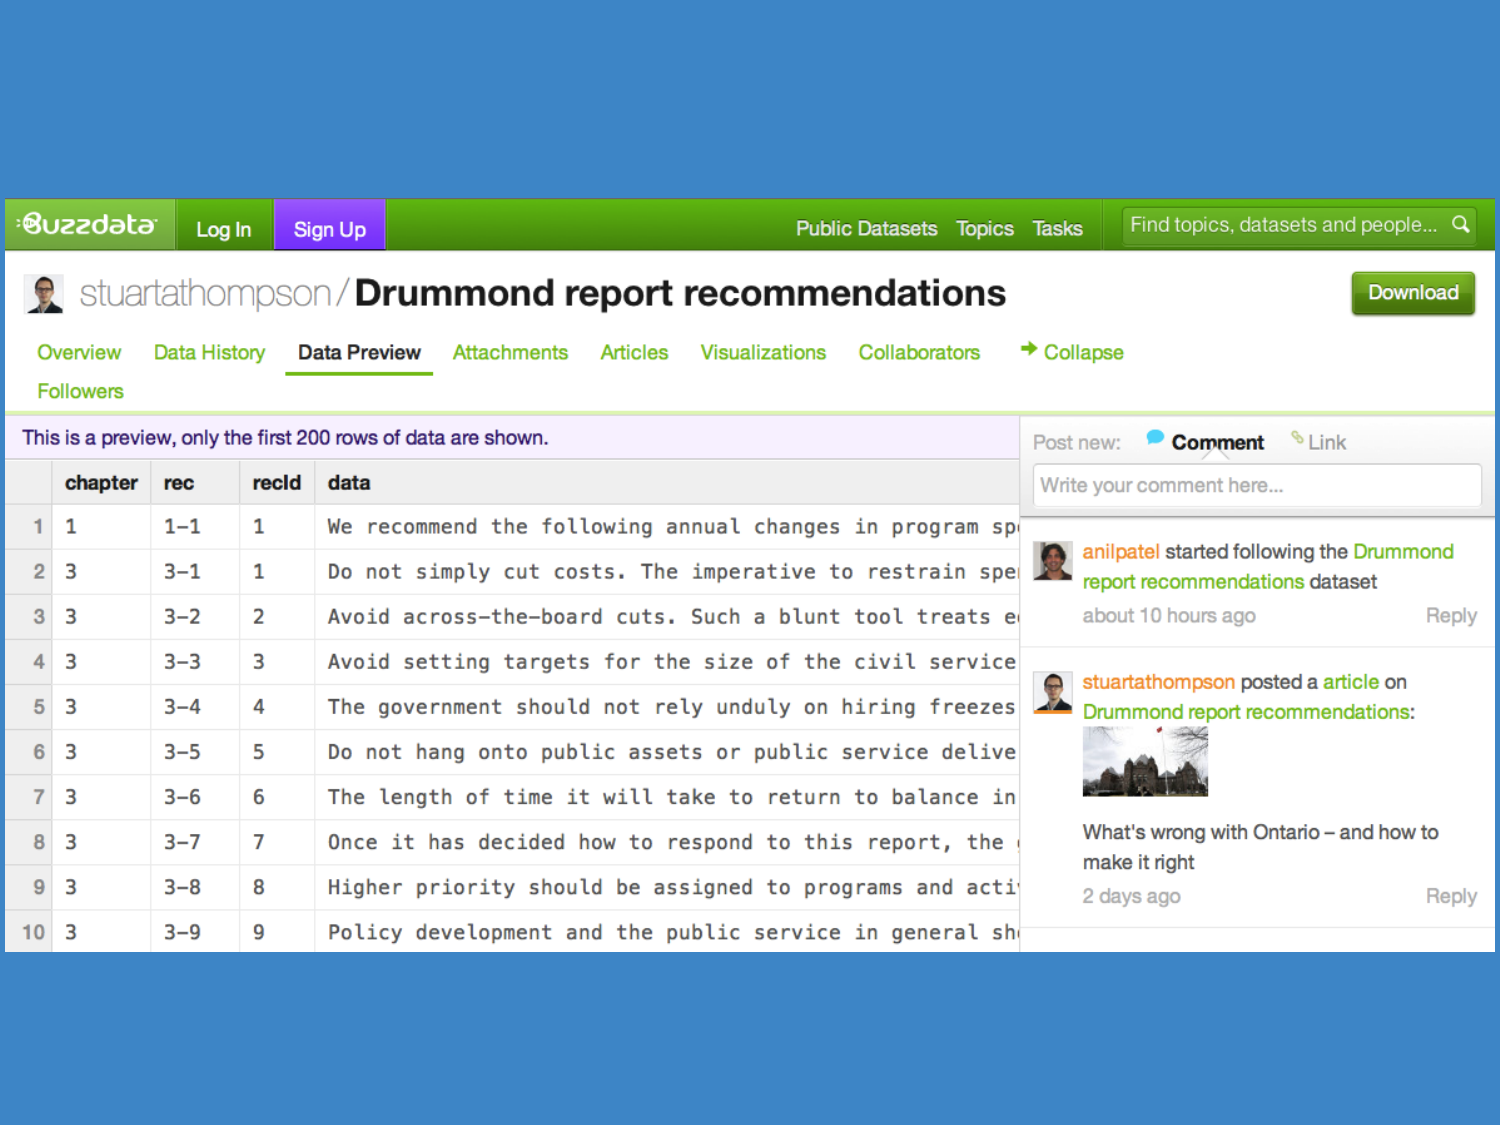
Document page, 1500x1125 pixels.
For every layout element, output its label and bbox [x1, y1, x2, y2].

picture [5, 198, 1495, 952]
